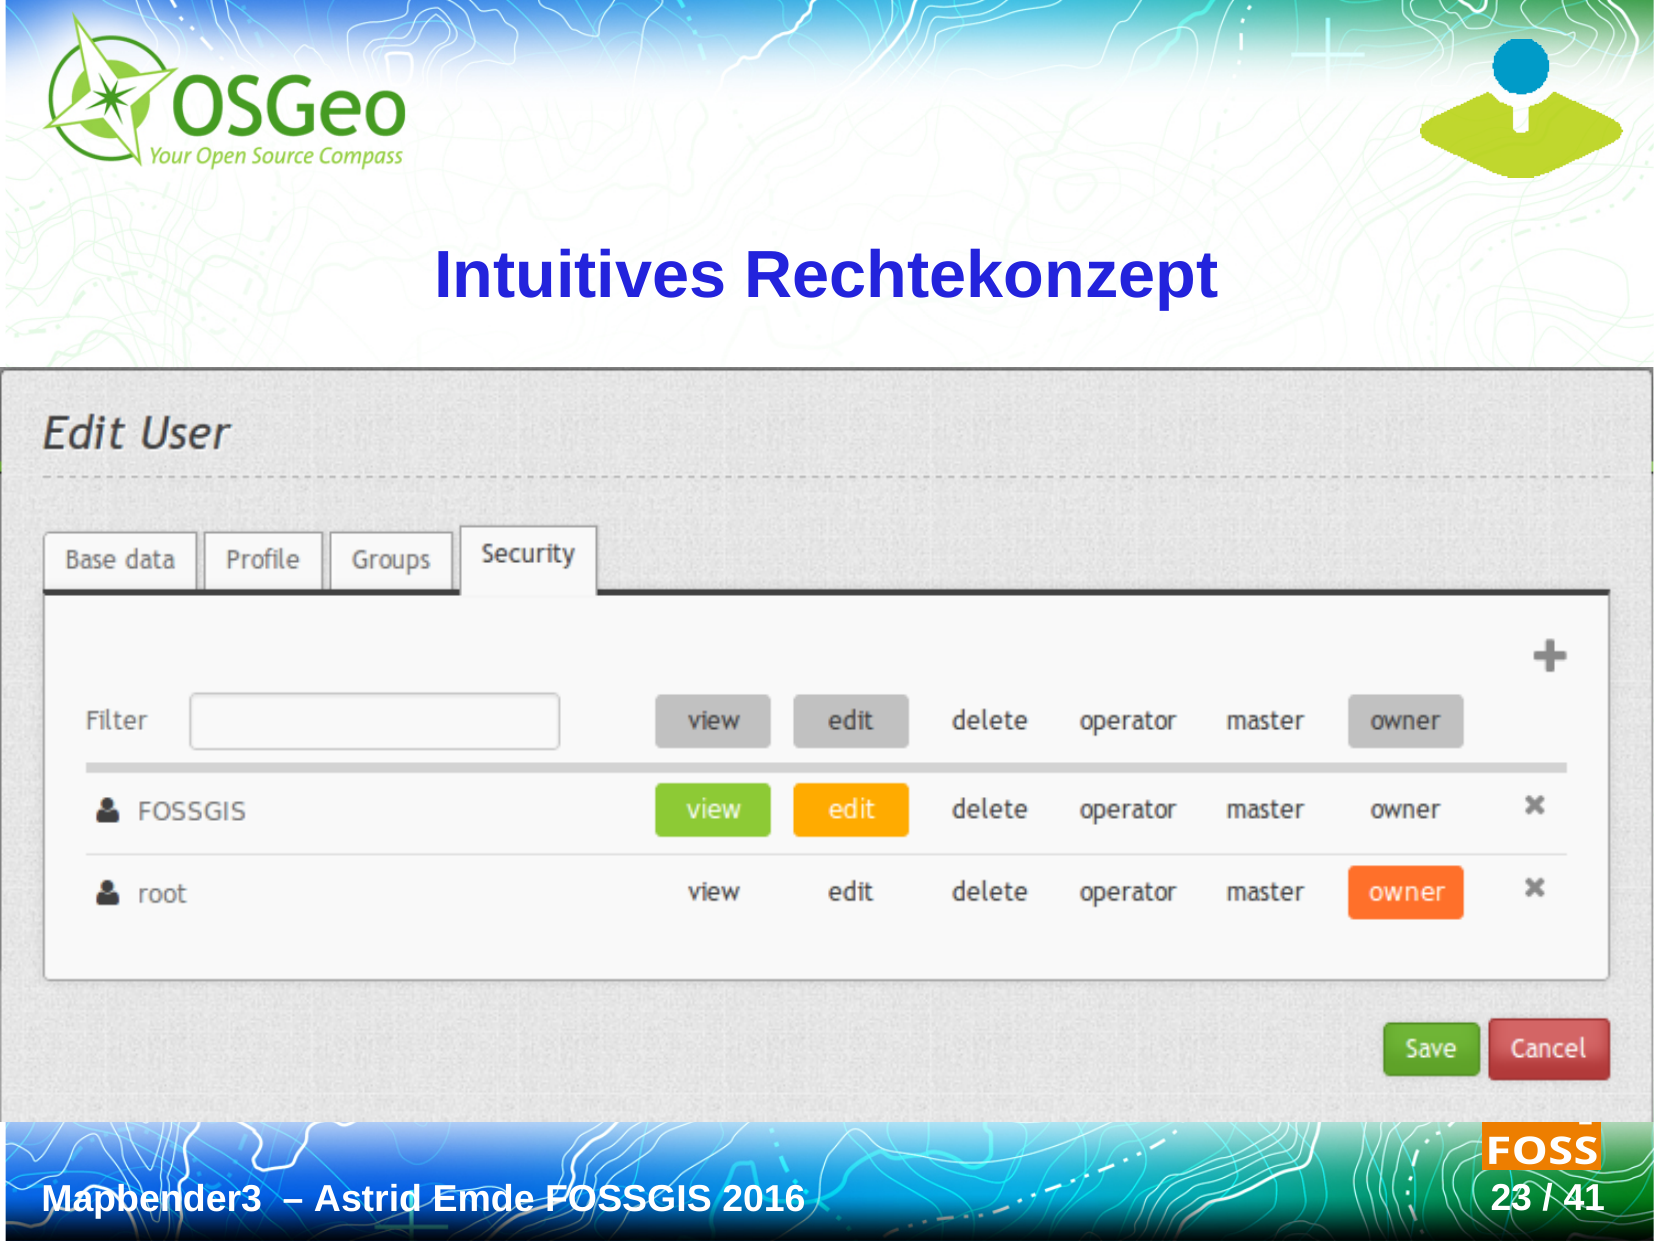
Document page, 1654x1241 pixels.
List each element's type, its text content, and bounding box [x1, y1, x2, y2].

title Intuitives Rechtekonzept [82, 200, 1571, 349]
picture [0, 0, 1654, 1241]
